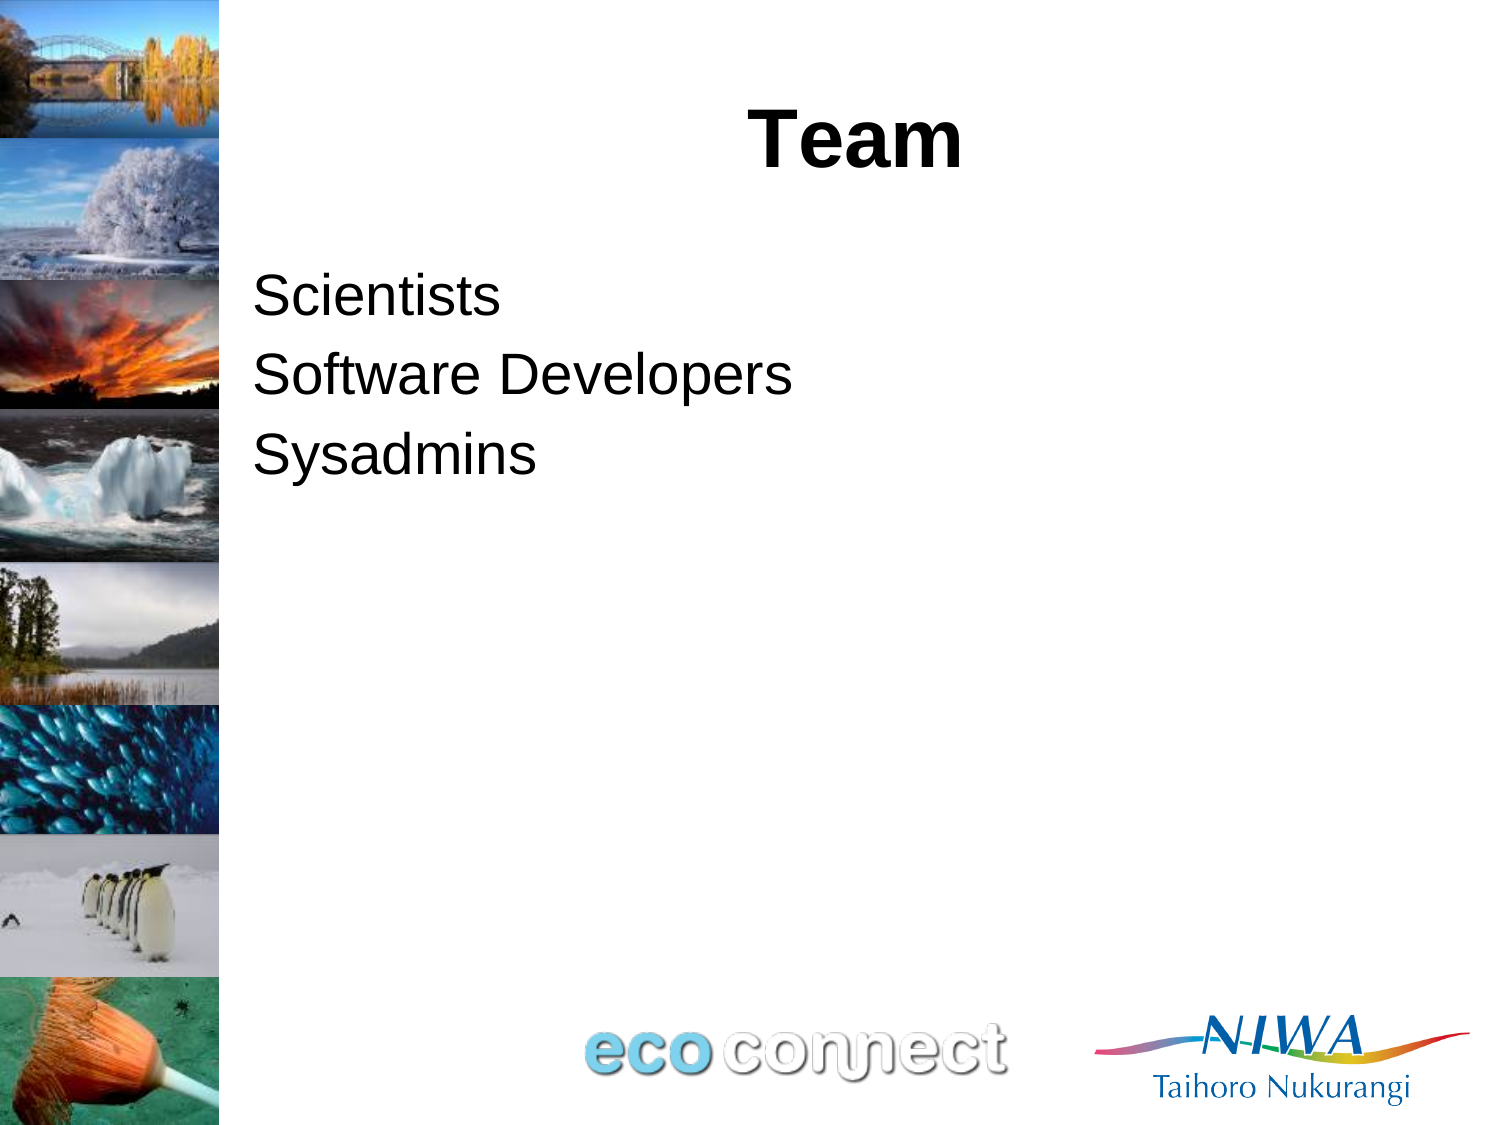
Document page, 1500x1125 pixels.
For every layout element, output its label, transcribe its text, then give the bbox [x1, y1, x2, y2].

picture [561, 1003, 1030, 1098]
picture [1092, 1013, 1472, 1106]
picture [0, 0, 219, 1125]
list Scientists Software Developers Sysadmins [252, 262, 1459, 962]
title Team [253, 38, 1459, 240]
